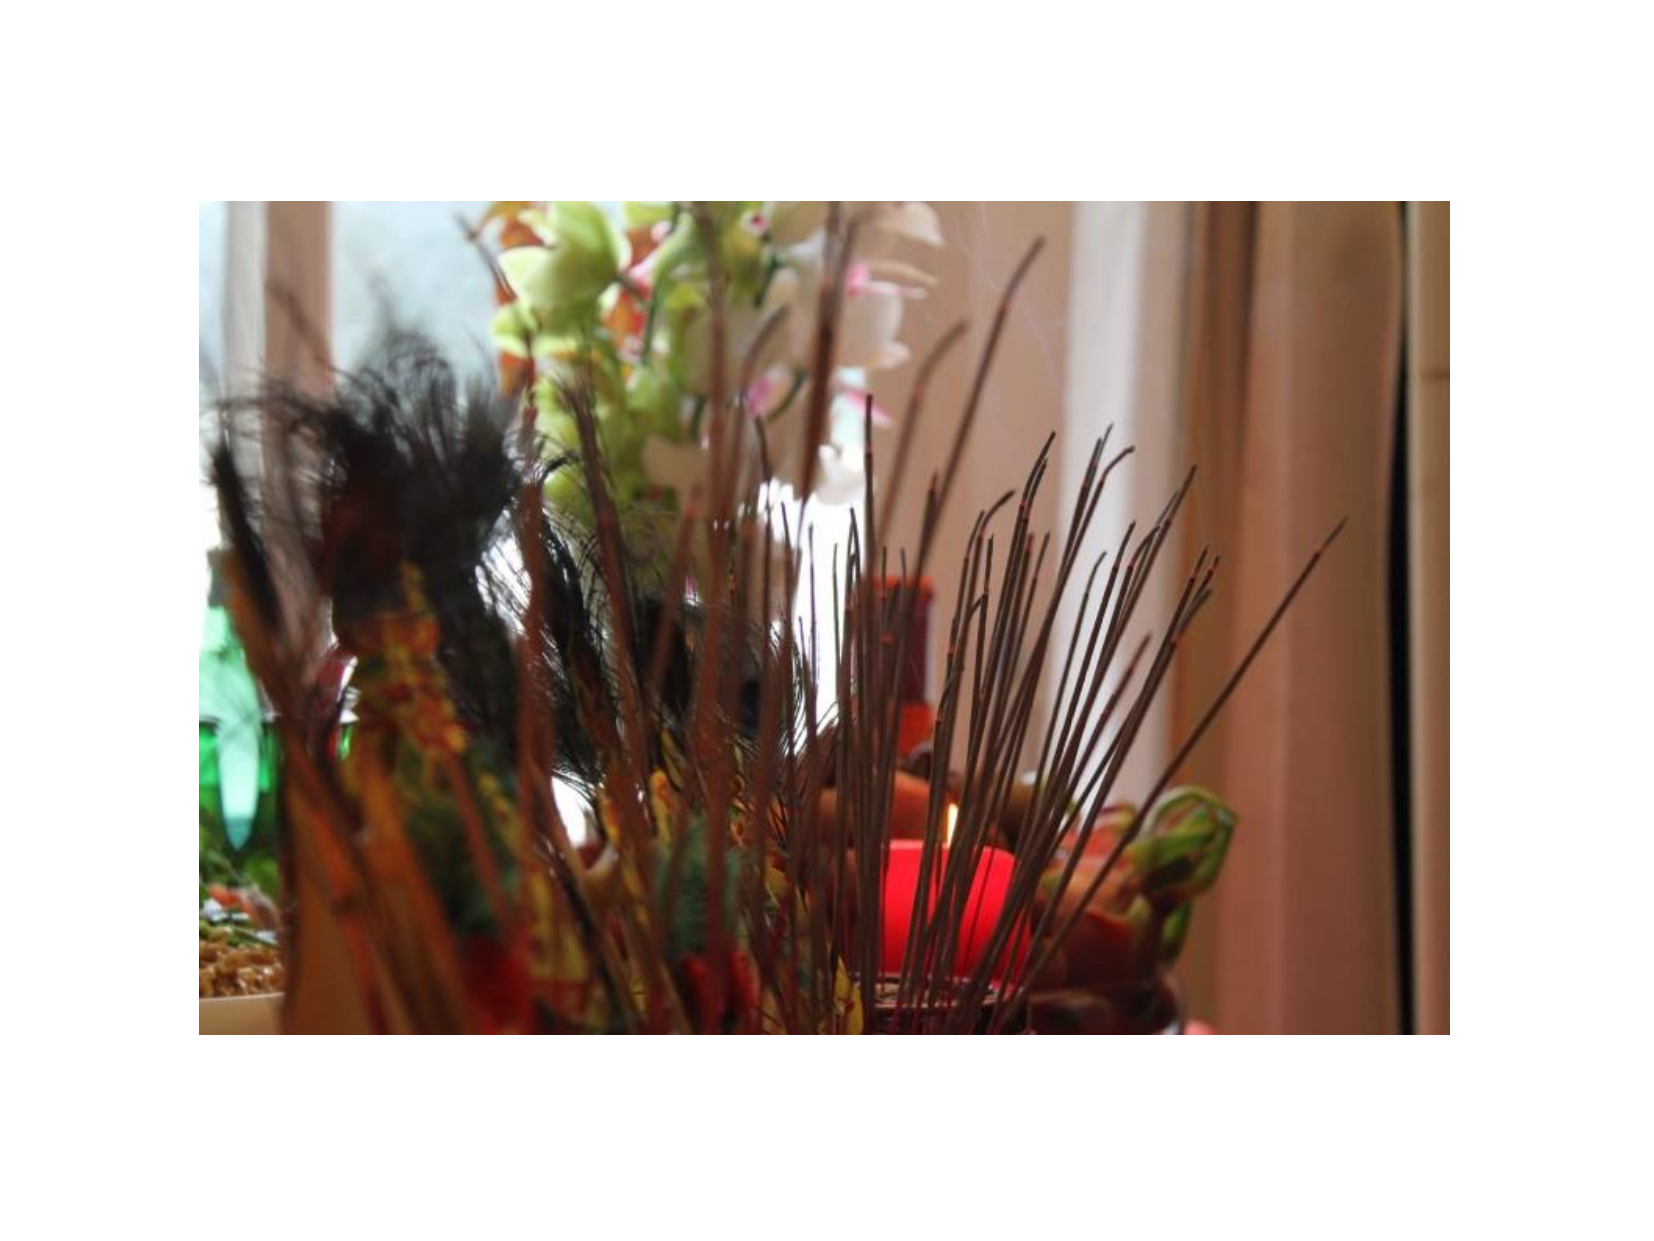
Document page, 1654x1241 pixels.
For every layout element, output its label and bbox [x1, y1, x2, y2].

picture [199, 201, 1450, 1035]
